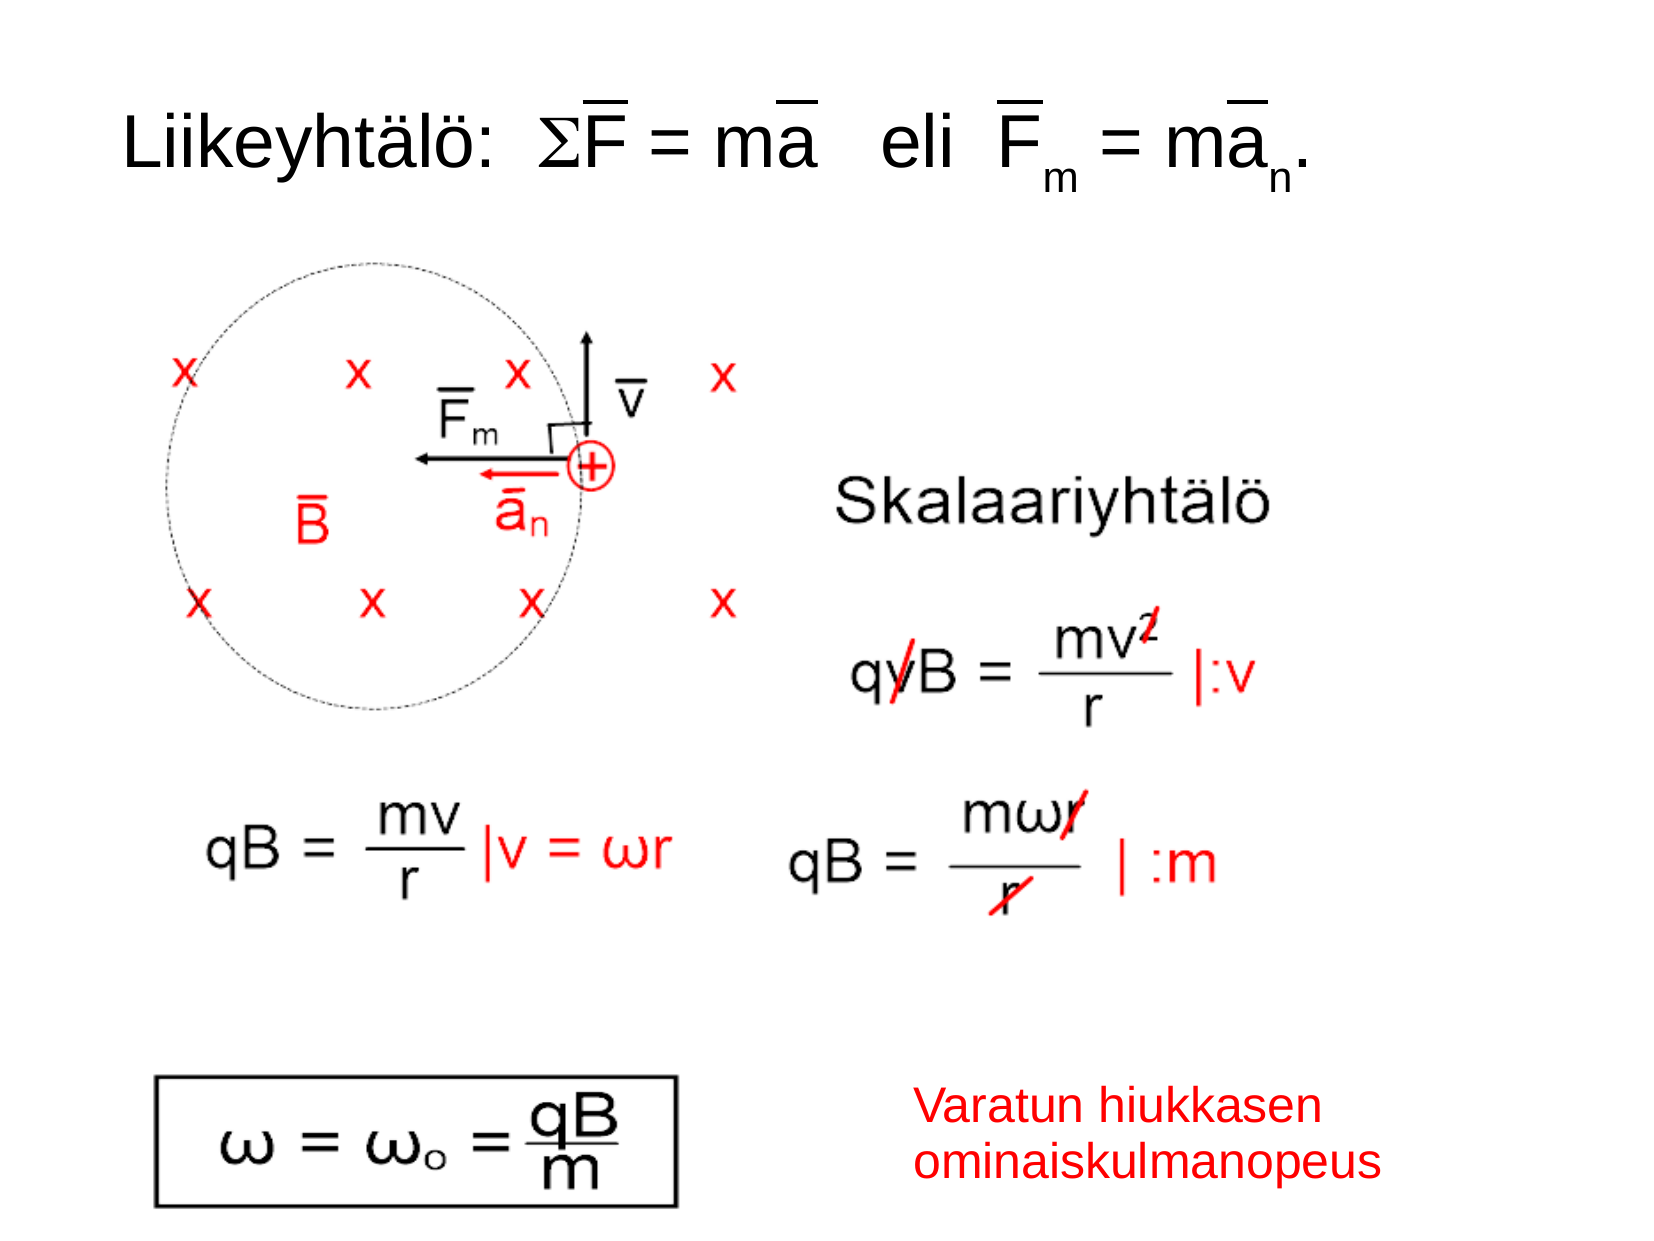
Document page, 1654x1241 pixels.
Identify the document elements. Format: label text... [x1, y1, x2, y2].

picture [129, 1051, 715, 1224]
text_box Varatun hiukkasen ominaiskulmanopeus [898, 1069, 1465, 1241]
text_box Liikeyhtälö: SF = ma eli Fm = man. [106, 92, 1430, 225]
picture [118, 224, 1326, 954]
